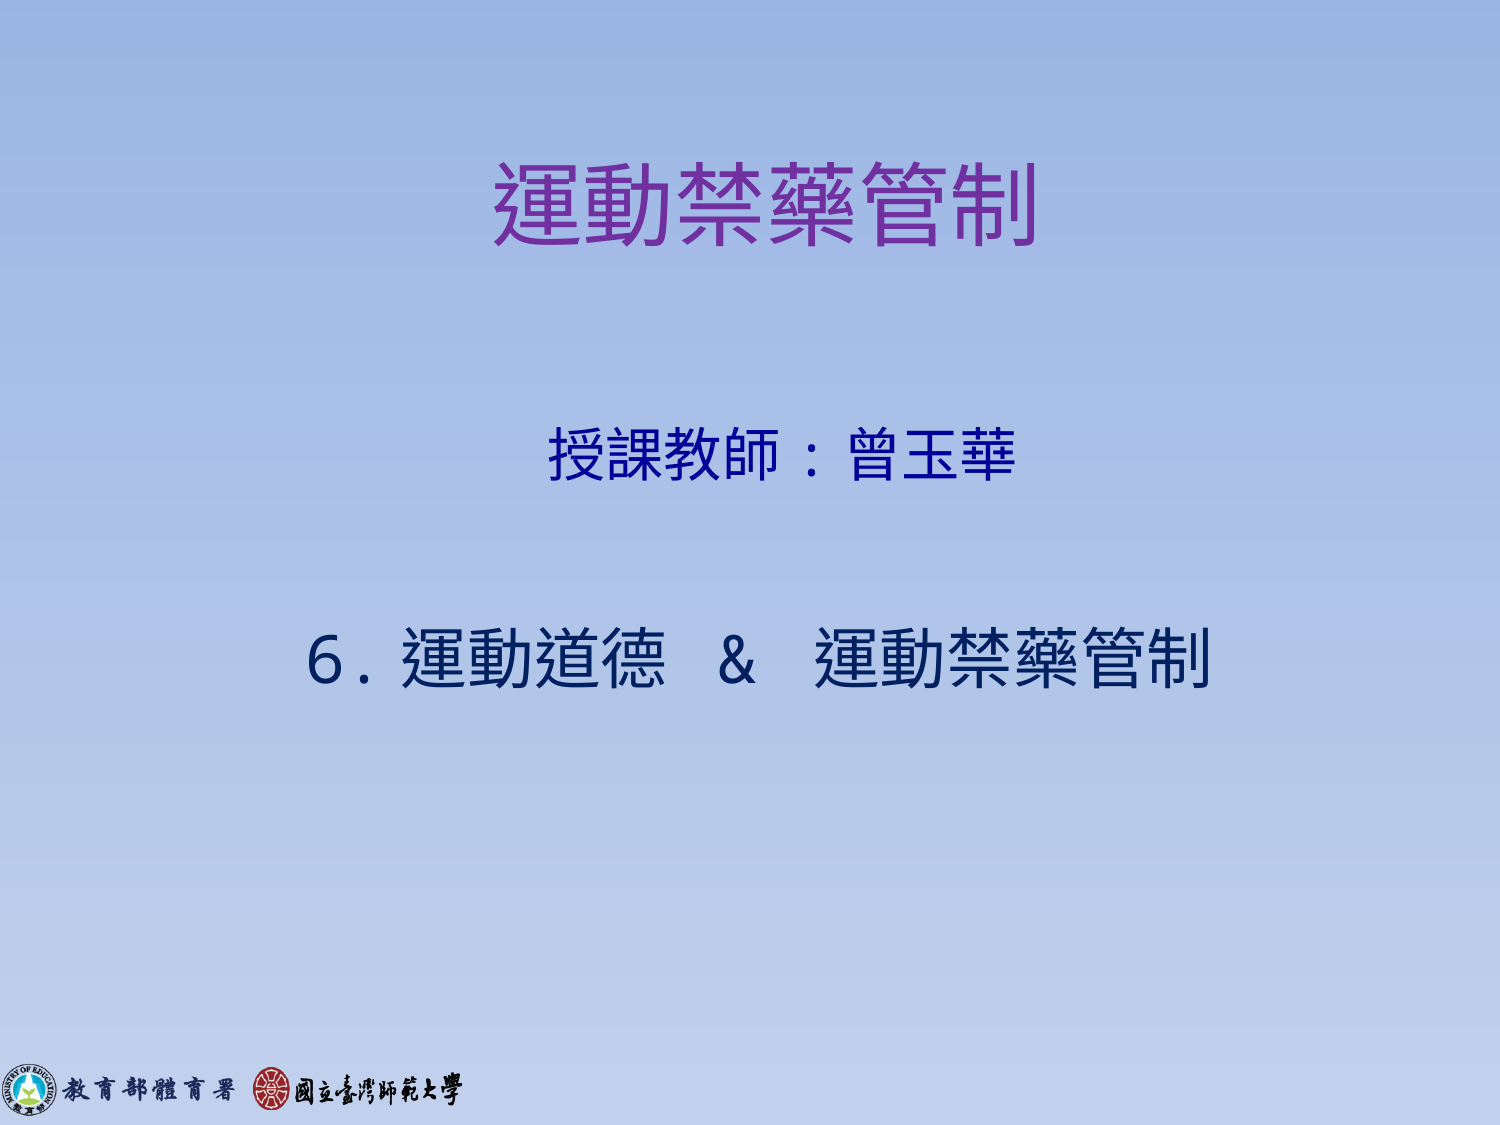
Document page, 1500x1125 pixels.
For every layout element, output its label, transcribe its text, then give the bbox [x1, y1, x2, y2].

text_box 6.運動道德 & 運動禁藥管制 [234, 609, 1285, 716]
subtitle 授課教師:曾玉華 [257, 410, 1308, 517]
picture [253, 1067, 462, 1110]
picture [0, 1051, 243, 1125]
title 運動禁藥管制 [128, 82, 1404, 324]
